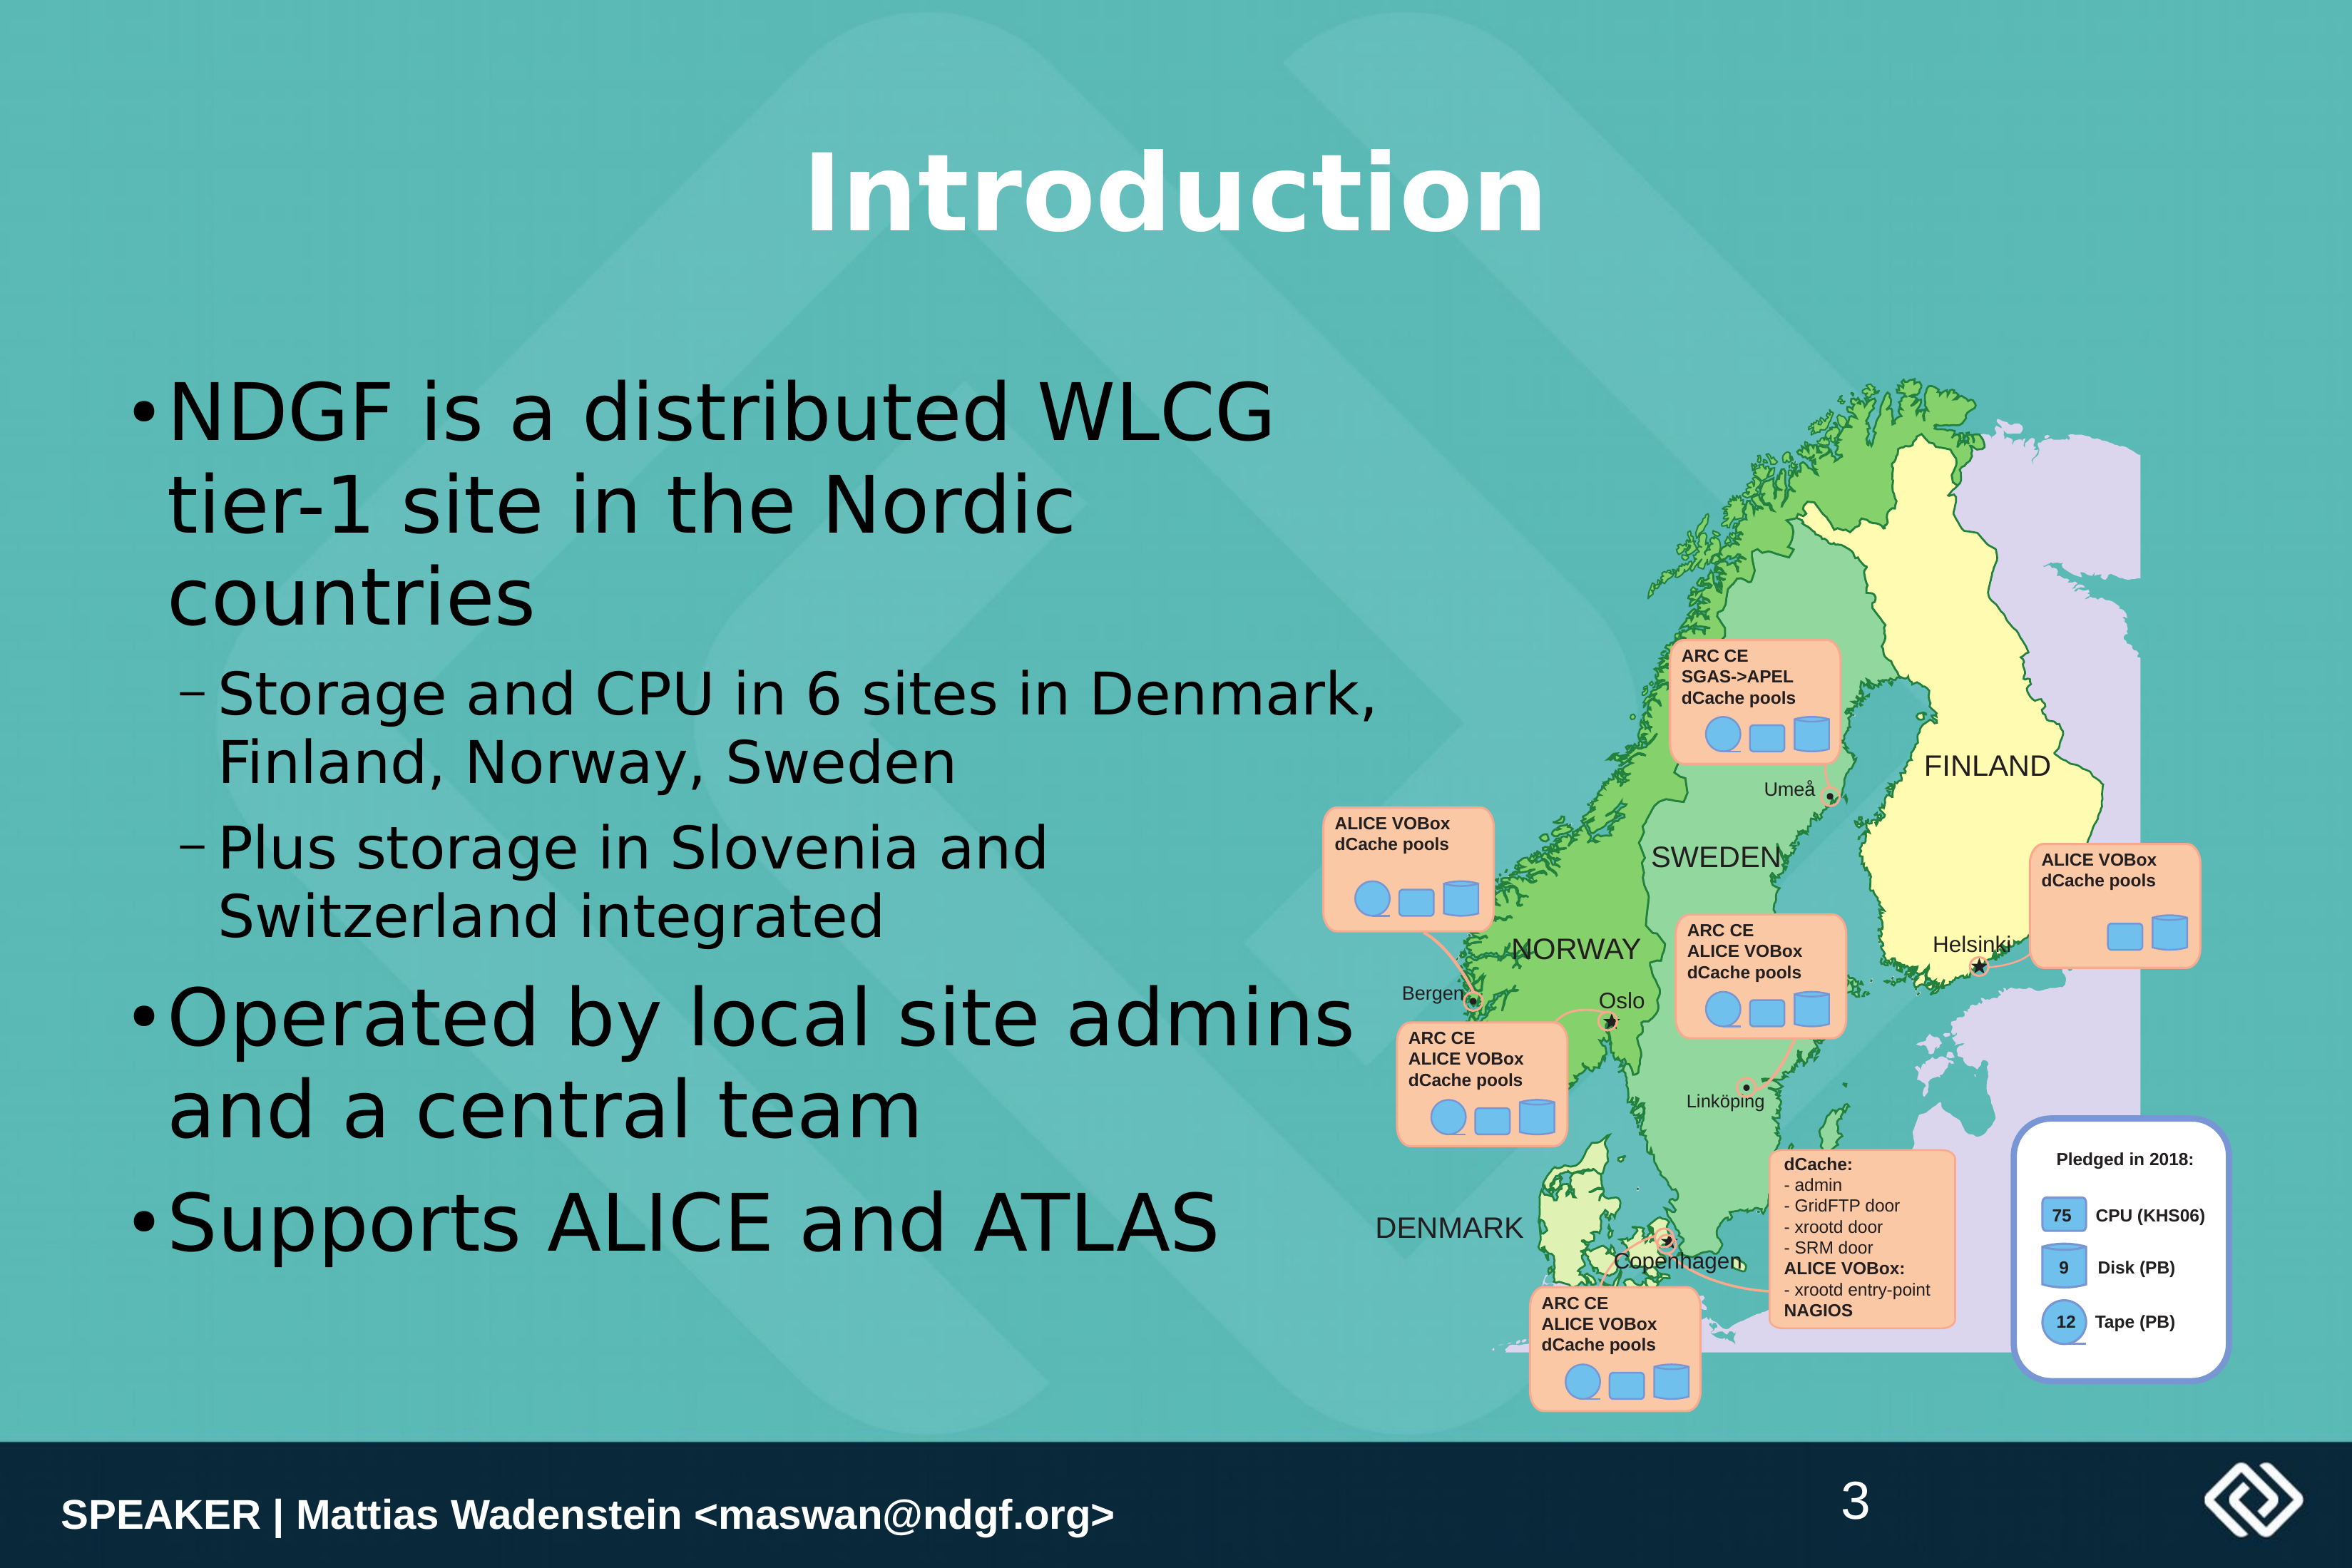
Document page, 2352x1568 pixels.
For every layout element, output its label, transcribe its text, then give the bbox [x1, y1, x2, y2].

list NDGF is a distributed WLCG tier-1 site in the Nordic countries Storage and CPU in 6 sites in Denmark, Finland, Norway, Sweden Plus storage in Slovenia and Switzerland integrated Operated by local site admins and a central team Supports ALICE and ATLAS [117, 367, 1164, 1276]
picture [0, 0, 2352, 1442]
picture [0, 1445, 2352, 1568]
title Introduction [117, 62, 2234, 324]
